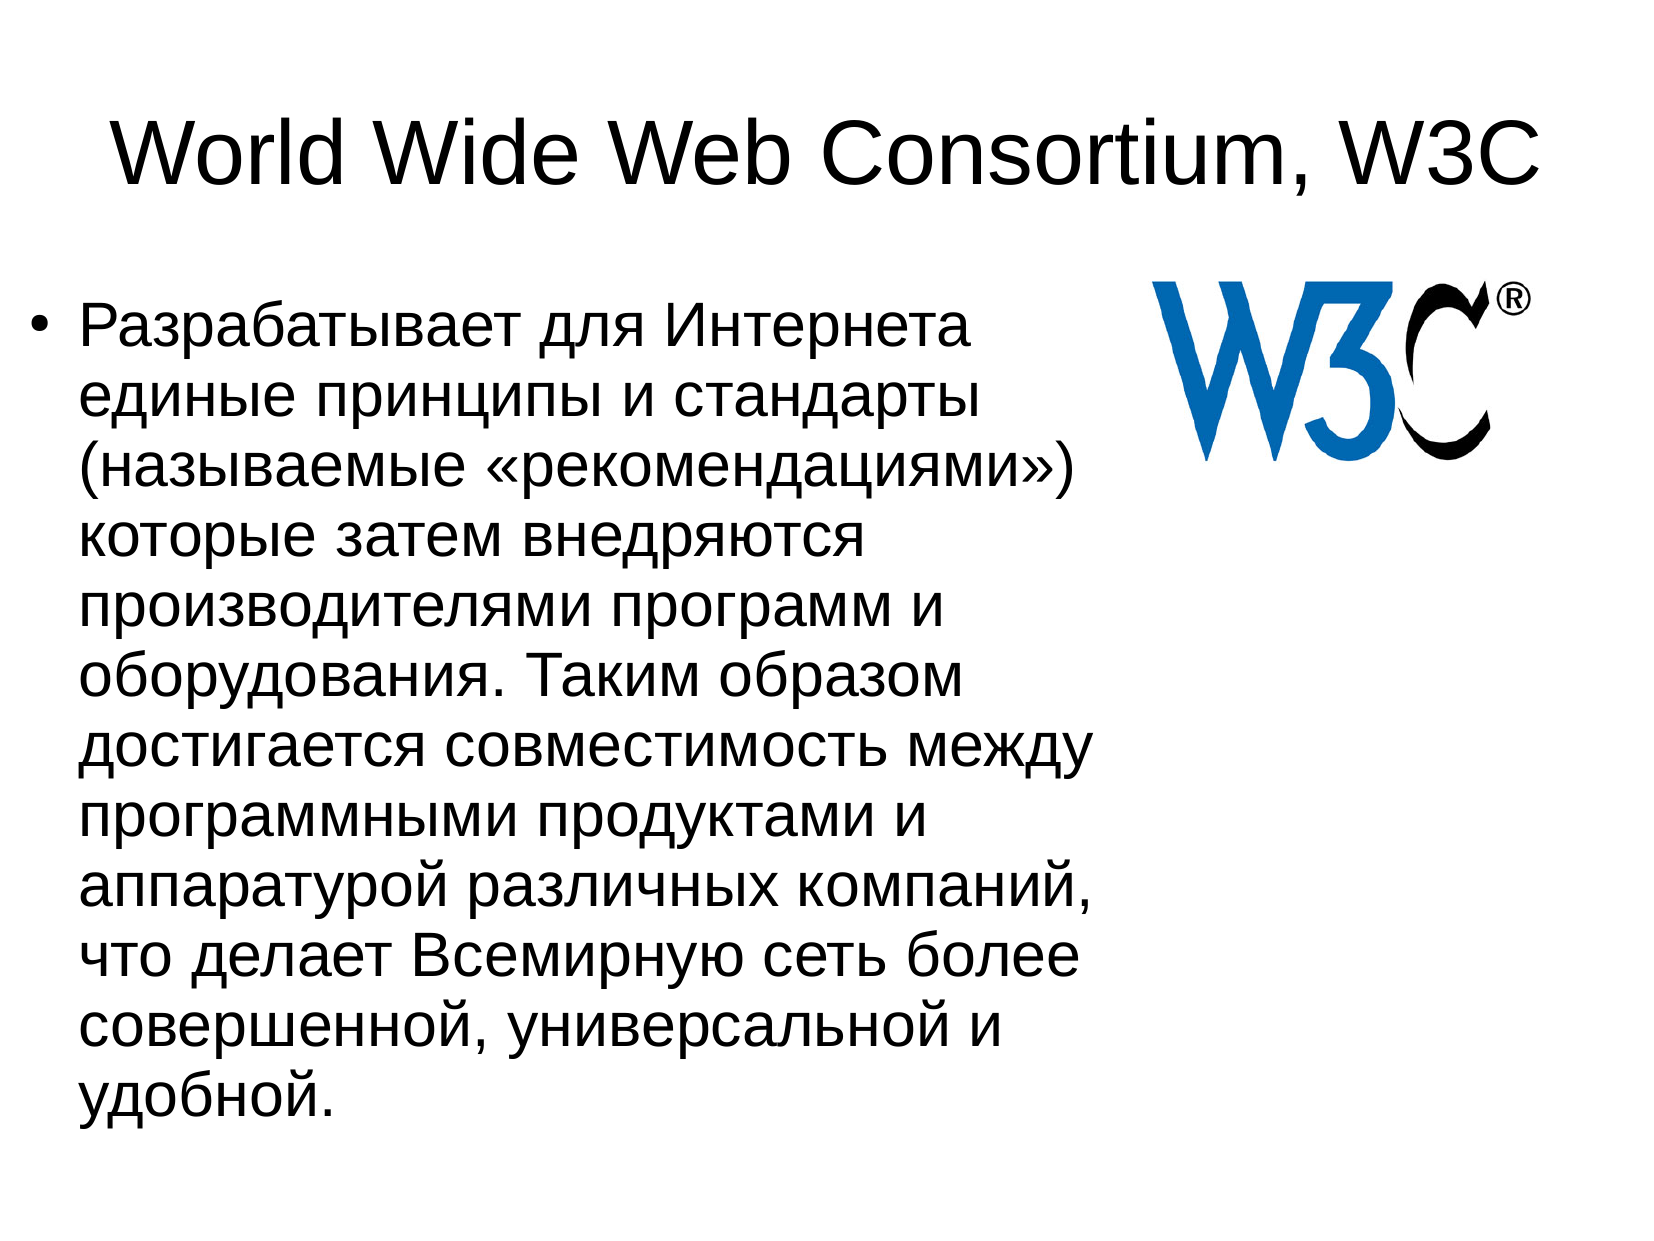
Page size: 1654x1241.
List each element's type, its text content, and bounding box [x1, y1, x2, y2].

title World Wide Web Consortium, W3C [82, 49, 1571, 257]
picture [1074, 222, 1589, 508]
list Разрабатывает для Интернета единые принципы и стандарты (называемые «рекомендациями»), которые затем внедряются производителями программ и оборудования. Таким образом достигается совместимость между программными продуктами и аппаратурой различных компаний, что делает Всемирную сеть более совершенной, универсальной и удобной. [11, 290, 1111, 1217]
